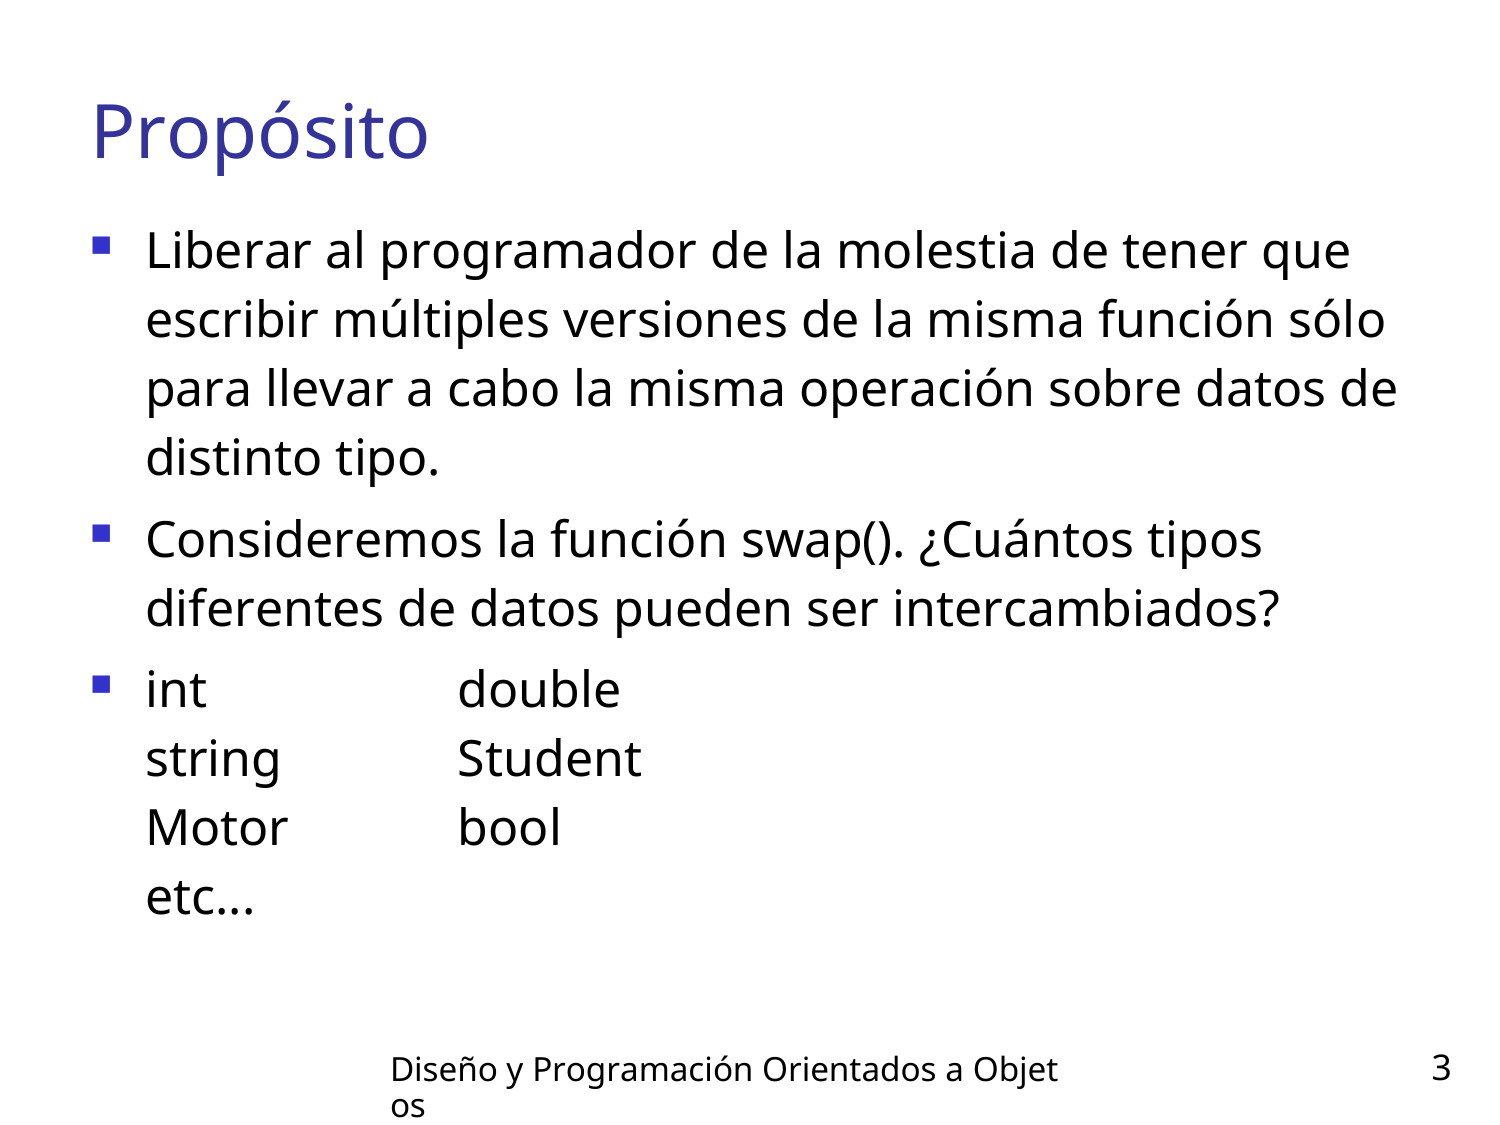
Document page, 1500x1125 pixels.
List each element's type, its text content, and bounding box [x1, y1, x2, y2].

title Propósito [75, 10, 1466, 188]
list Liberar al programador de la molestia de tener que escribir múltiples versiones de la misma función sólo para llevar a cabo la misma operación sobre datos de distinto tipo. Consideremos la función swap(). ¿Cuántos tipos diferentes de datos pueden ser intercambiados? int double string Student Motor bool etc... [75, 207, 1462, 1028]
